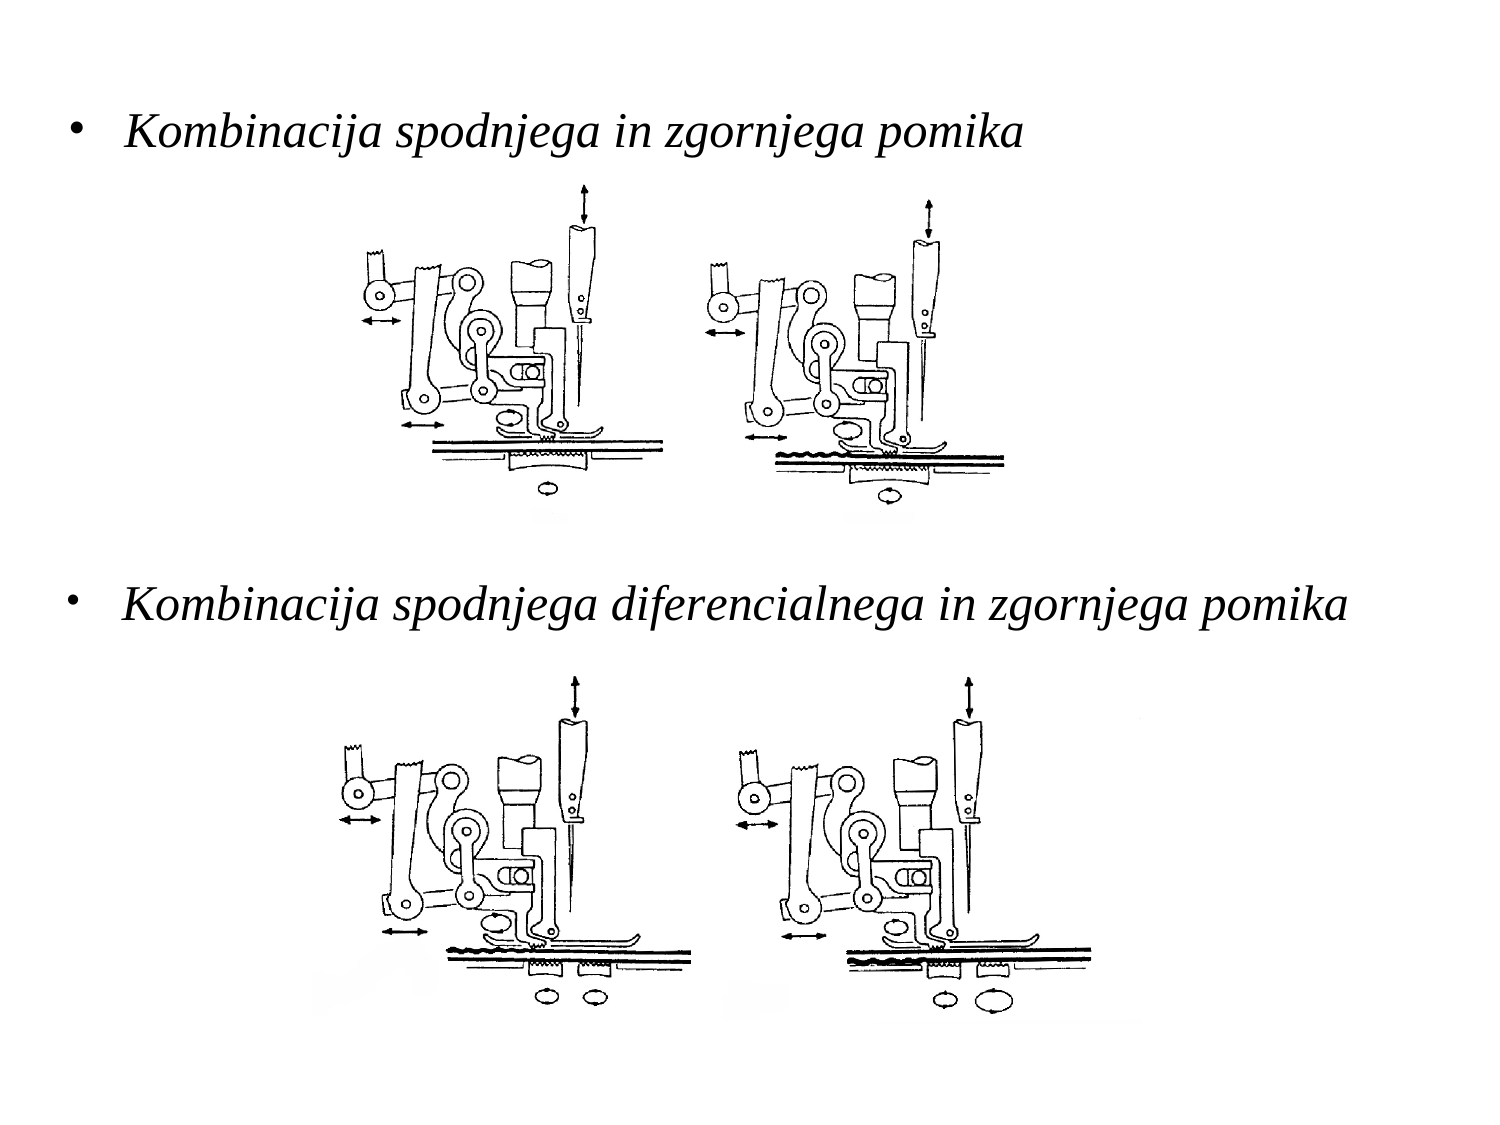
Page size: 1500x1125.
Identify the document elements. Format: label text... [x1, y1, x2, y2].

list Kombinacija spodnjega in zgornjega pomika [53, 90, 1236, 249]
text_box Kombinacija spodnjega diferencialnega in zgornjega pomika [51, 562, 1375, 638]
text_box [312, 633, 1141, 1025]
text_box [312, 172, 1058, 523]
